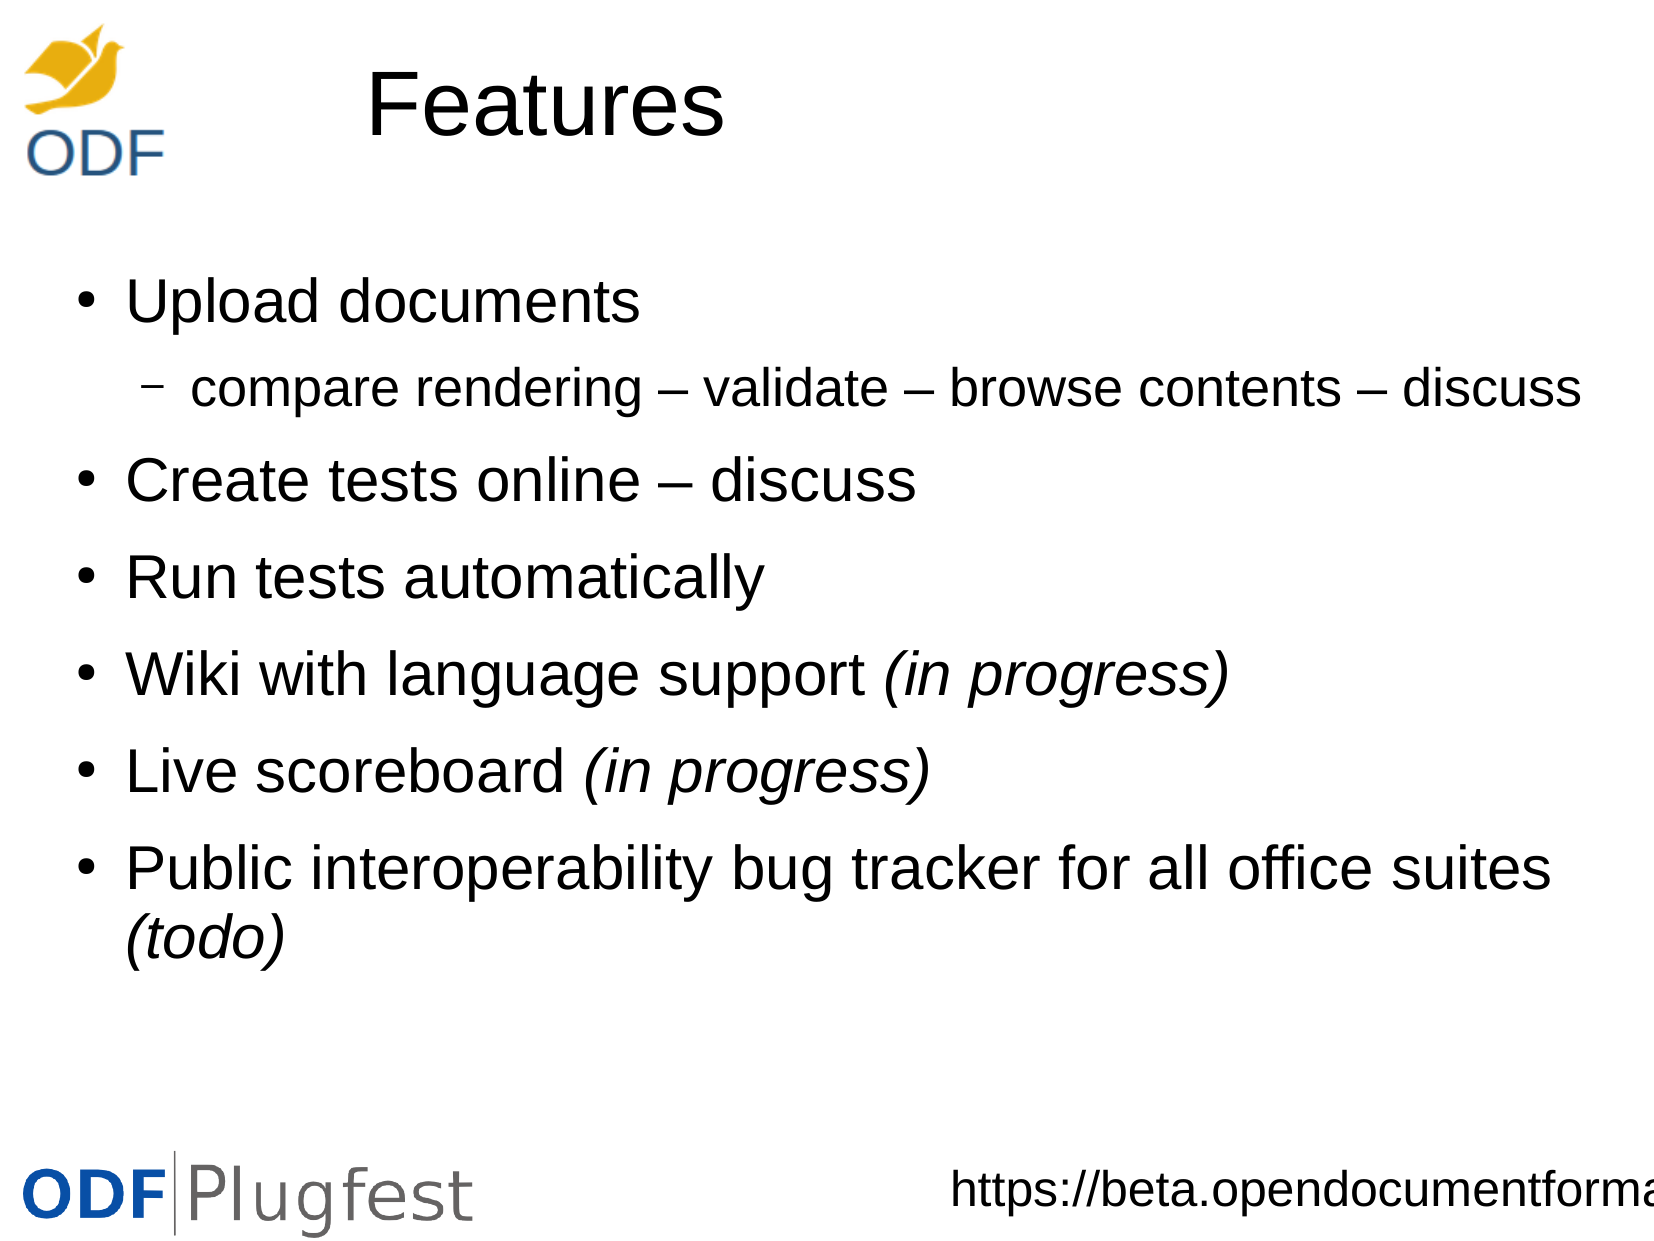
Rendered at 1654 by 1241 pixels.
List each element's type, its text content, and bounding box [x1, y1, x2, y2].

list Upload documents compare rendering – validate – browse contents – discuss Create tests online – discuss Run tests automatically Wiki with language support (in progress) Live scoreboard (in progress) Public interoperability bug tracker for all office suites (todo) [59, 265, 1595, 986]
picture [0, 0, 216, 218]
title Features [59, 29, 1034, 178]
text_box https://beta.opendocumentformat.org [797, 1151, 1654, 1227]
picture [23, 1150, 473, 1241]
